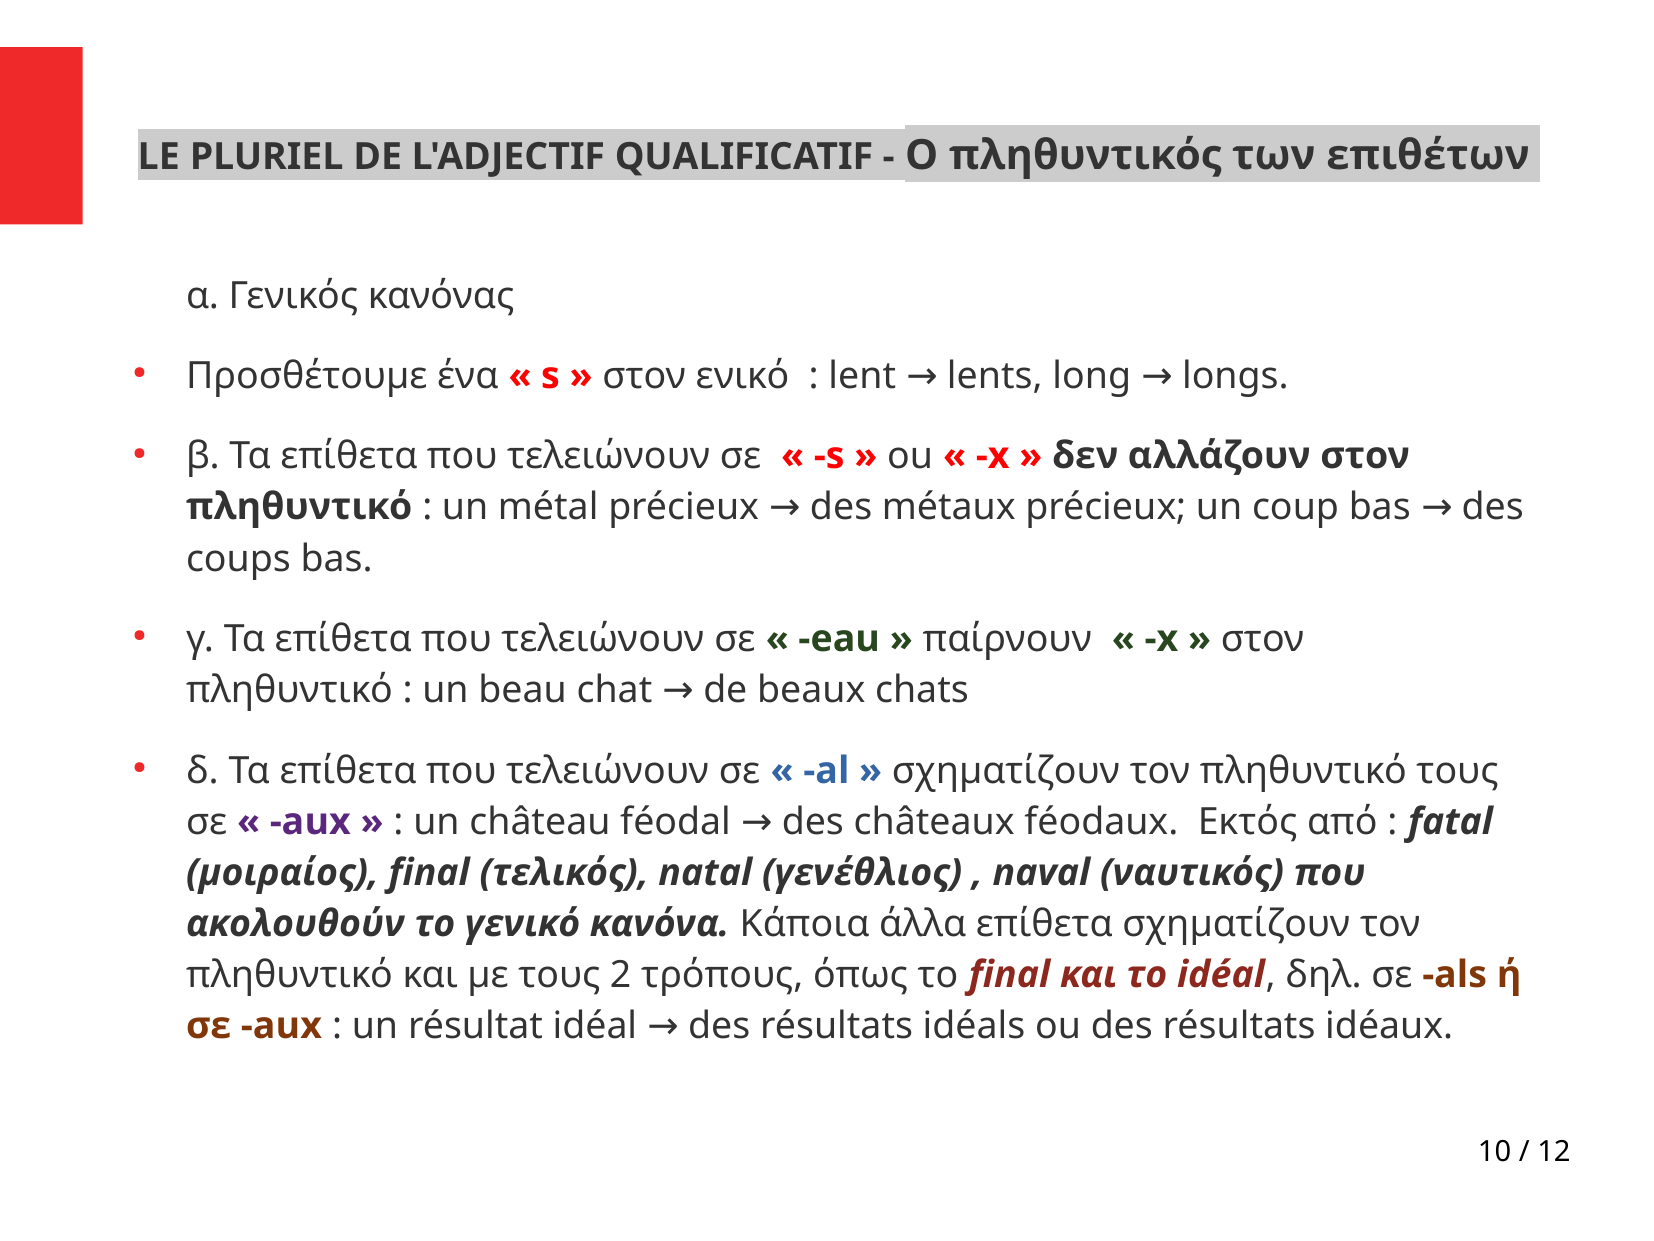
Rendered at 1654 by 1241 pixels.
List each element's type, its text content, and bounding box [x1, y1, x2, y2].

title LE PLURIEL DE L'ADJECTIF QUALIFICATIF - Ο πληθυντικός των επιθέτων [118, 49, 1571, 257]
list α. Γενικός κανόνας Προσθέτουμε ένα « s » στον ενικό : lent → lents, long → longs. β. Τα επίθετα που τελειώνουν σε « -s » ou « -x » δεν αλλάζουν στον πληθυντικό : un métal précieux → des métaux précieux; un coup bas → des coups bas. γ. Τα επίθετα που τελειώνουν σε « -eau » παίρνουν « -x » στον πληθυντικό : un beau chat → de beaux chats δ. Τα επίθετα που τελειώνουν σε « -al » σχηματίζουν τον πληθυντικό τους σε « -aux » : un château féodal → des châteaux féodaux. Εκτός από : fatal (μοιραίος), final (τελικός), natal (γενέθλιος) , naval (ναυτικός) που ακολουθούν το γενικό κανόνα. Κάποια άλλα επίθετα σχηματίζουν τον πληθυντικό και με τους 2 τρόπους, όπως το final και το idéal, δηλ. σε -als ή σε -aux : un résultat idéal → des résultats idéals ou des résultats idéaux. [115, 268, 1533, 1193]
